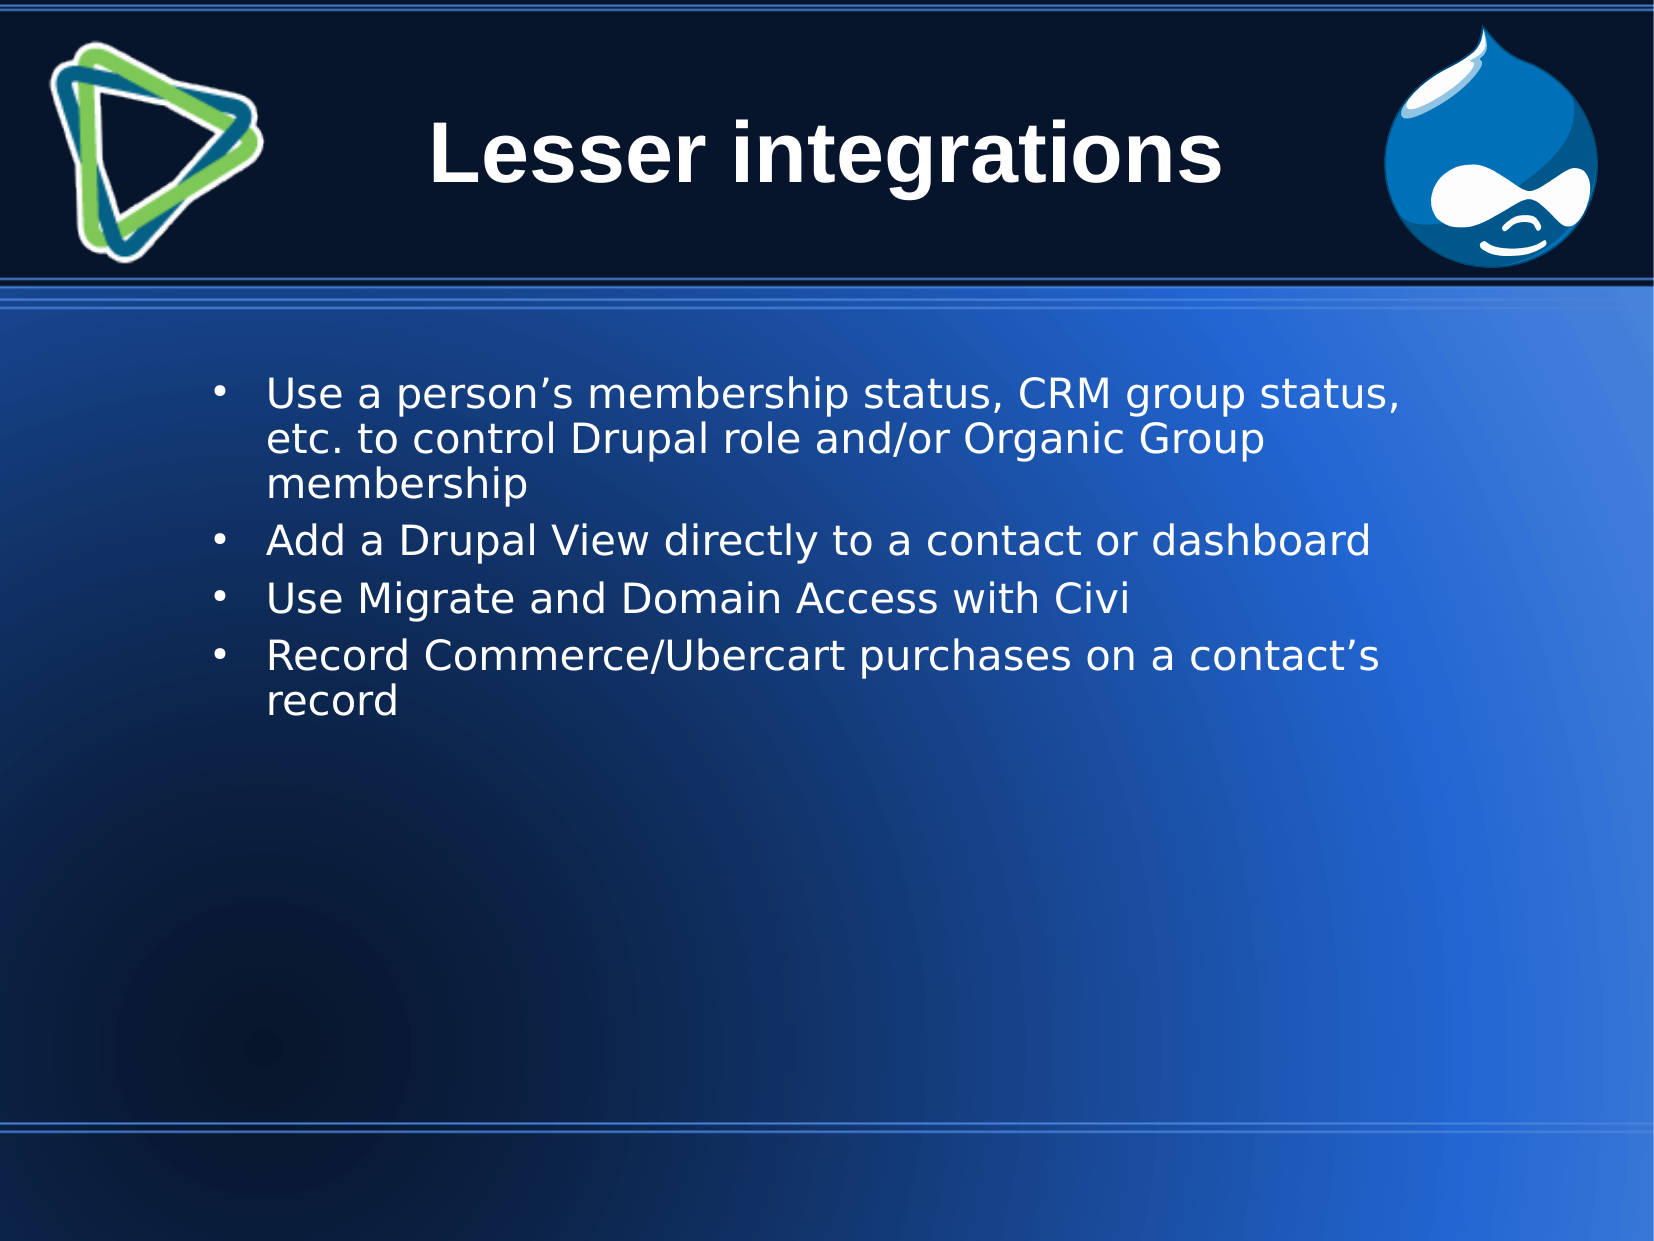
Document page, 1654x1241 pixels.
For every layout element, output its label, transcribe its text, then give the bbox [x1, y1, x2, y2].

title Lesser integrations [283, 49, 1382, 257]
picture [0, 0, 1654, 1241]
text_box Use a person’s membership status, CRM group status, etc. to control Drupal role and/or Organic Group membership Add a Drupal View directly to a contact or dashboard Use Migrate and Domain Access with Civi Record Commerce/Ubercart purchases on a contact’s record [180, 364, 1493, 1066]
